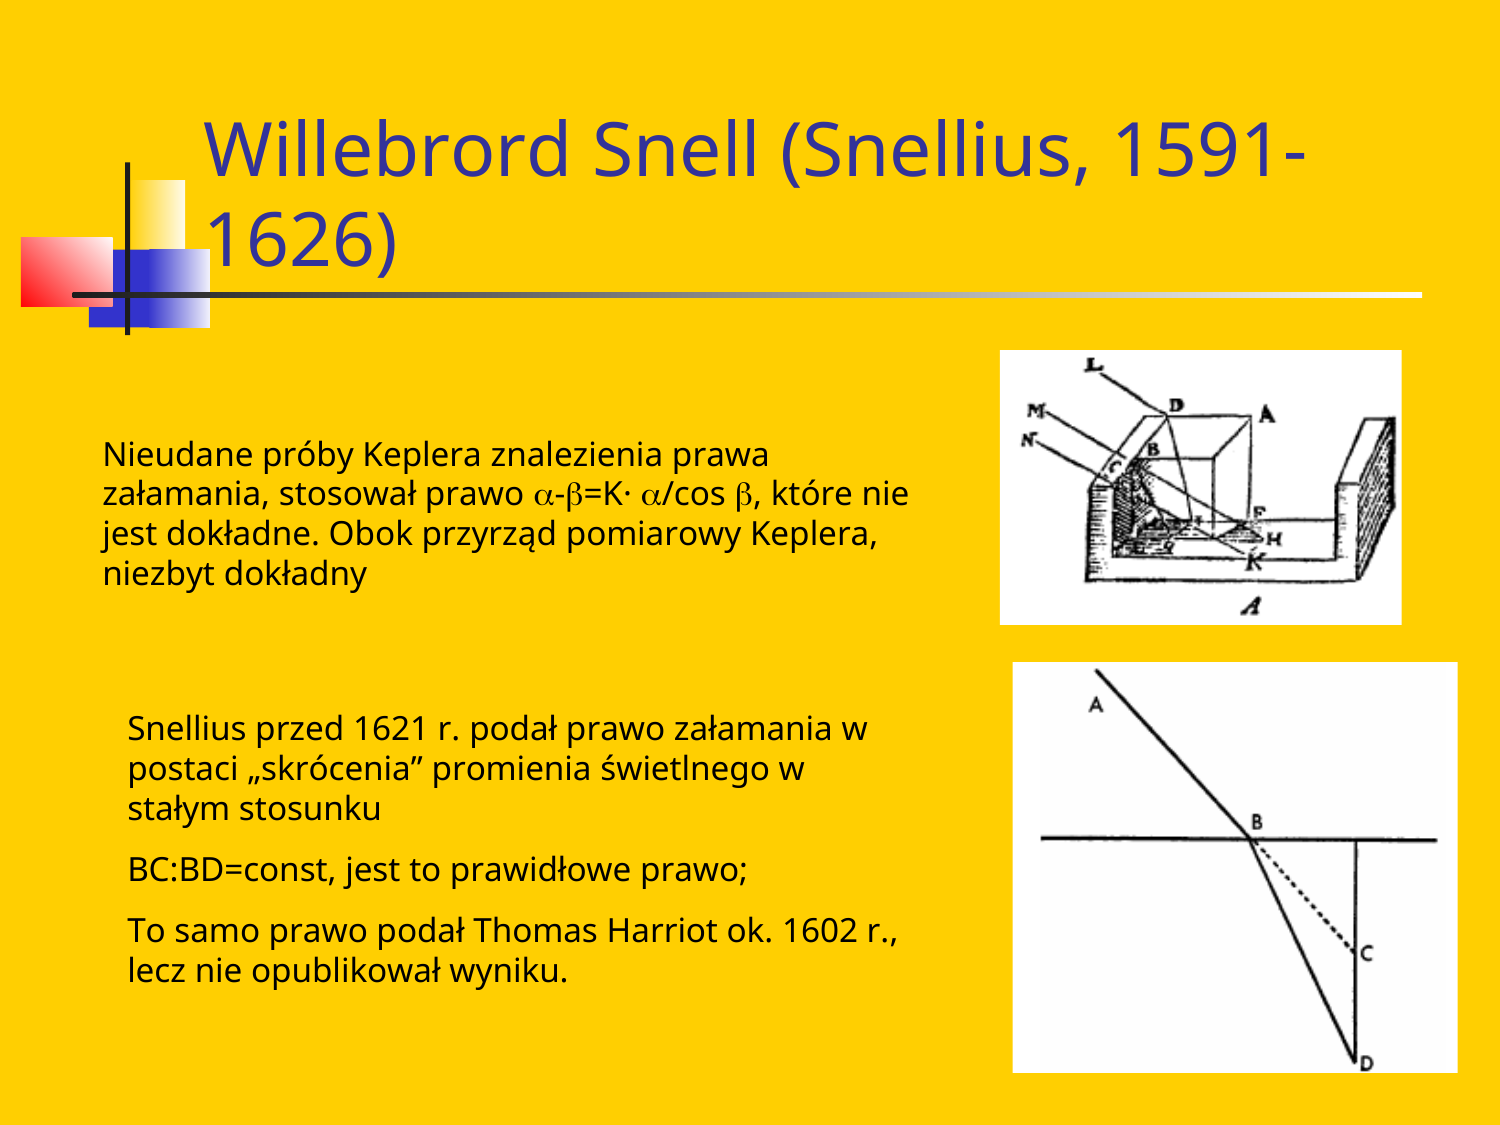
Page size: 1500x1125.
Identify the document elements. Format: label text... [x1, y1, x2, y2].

title Willebrord Snell (Snellius, 1591-1626) [188, 93, 1500, 289]
text_box Nieudane próby Keplera znalezienia prawa załamania, stosował prawo -=K· /cos , które nie jest dokładne. Obok przyrząd pomiarowy Keplera, niezbyt dokładny [87, 424, 963, 601]
picture [1012, 662, 1458, 1073]
picture [999, 350, 1402, 625]
text_box Snellius przed 1621 r. podał prawo załamania w postaci „skrócenia” promienia świetlnego w stałym stosunku BC:BD=const, jest to prawidłowe prawo; To samo prawo podał Thomas Harriot ok. 1602 r., lecz nie opublikował wyniku. [112, 699, 925, 997]
